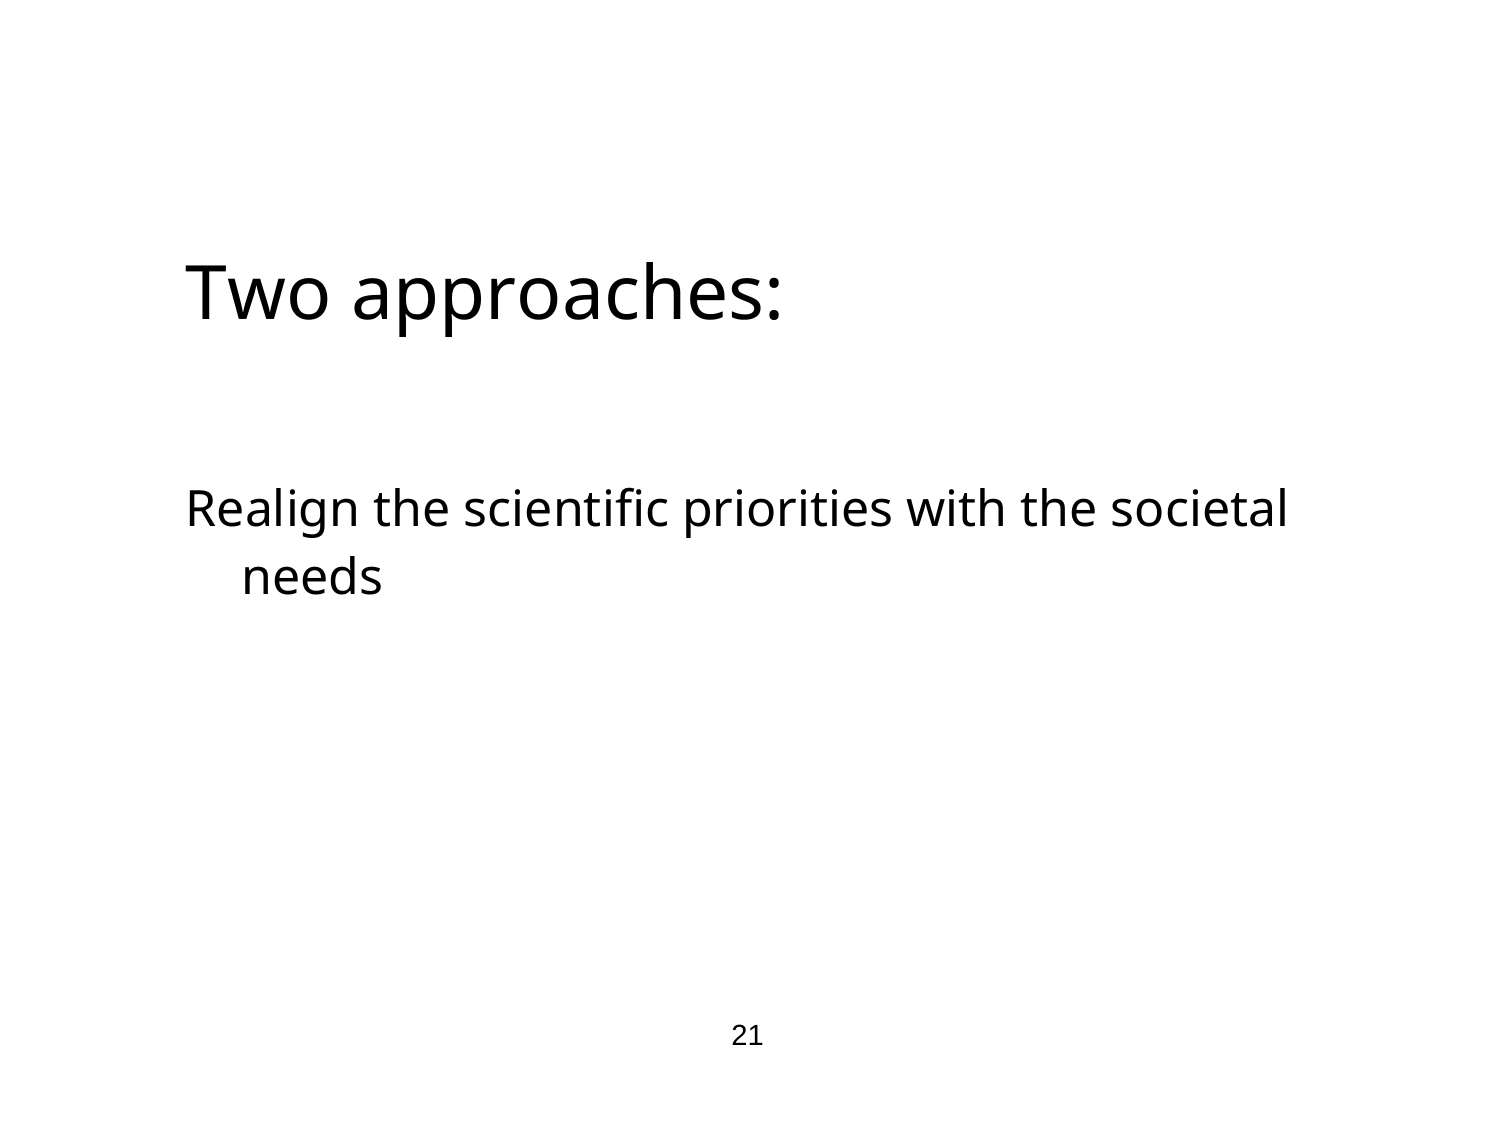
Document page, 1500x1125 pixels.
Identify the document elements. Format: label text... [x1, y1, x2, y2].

text_box Two approaches: Realign the scientific priorities with the societal needs [171, 231, 1353, 717]
